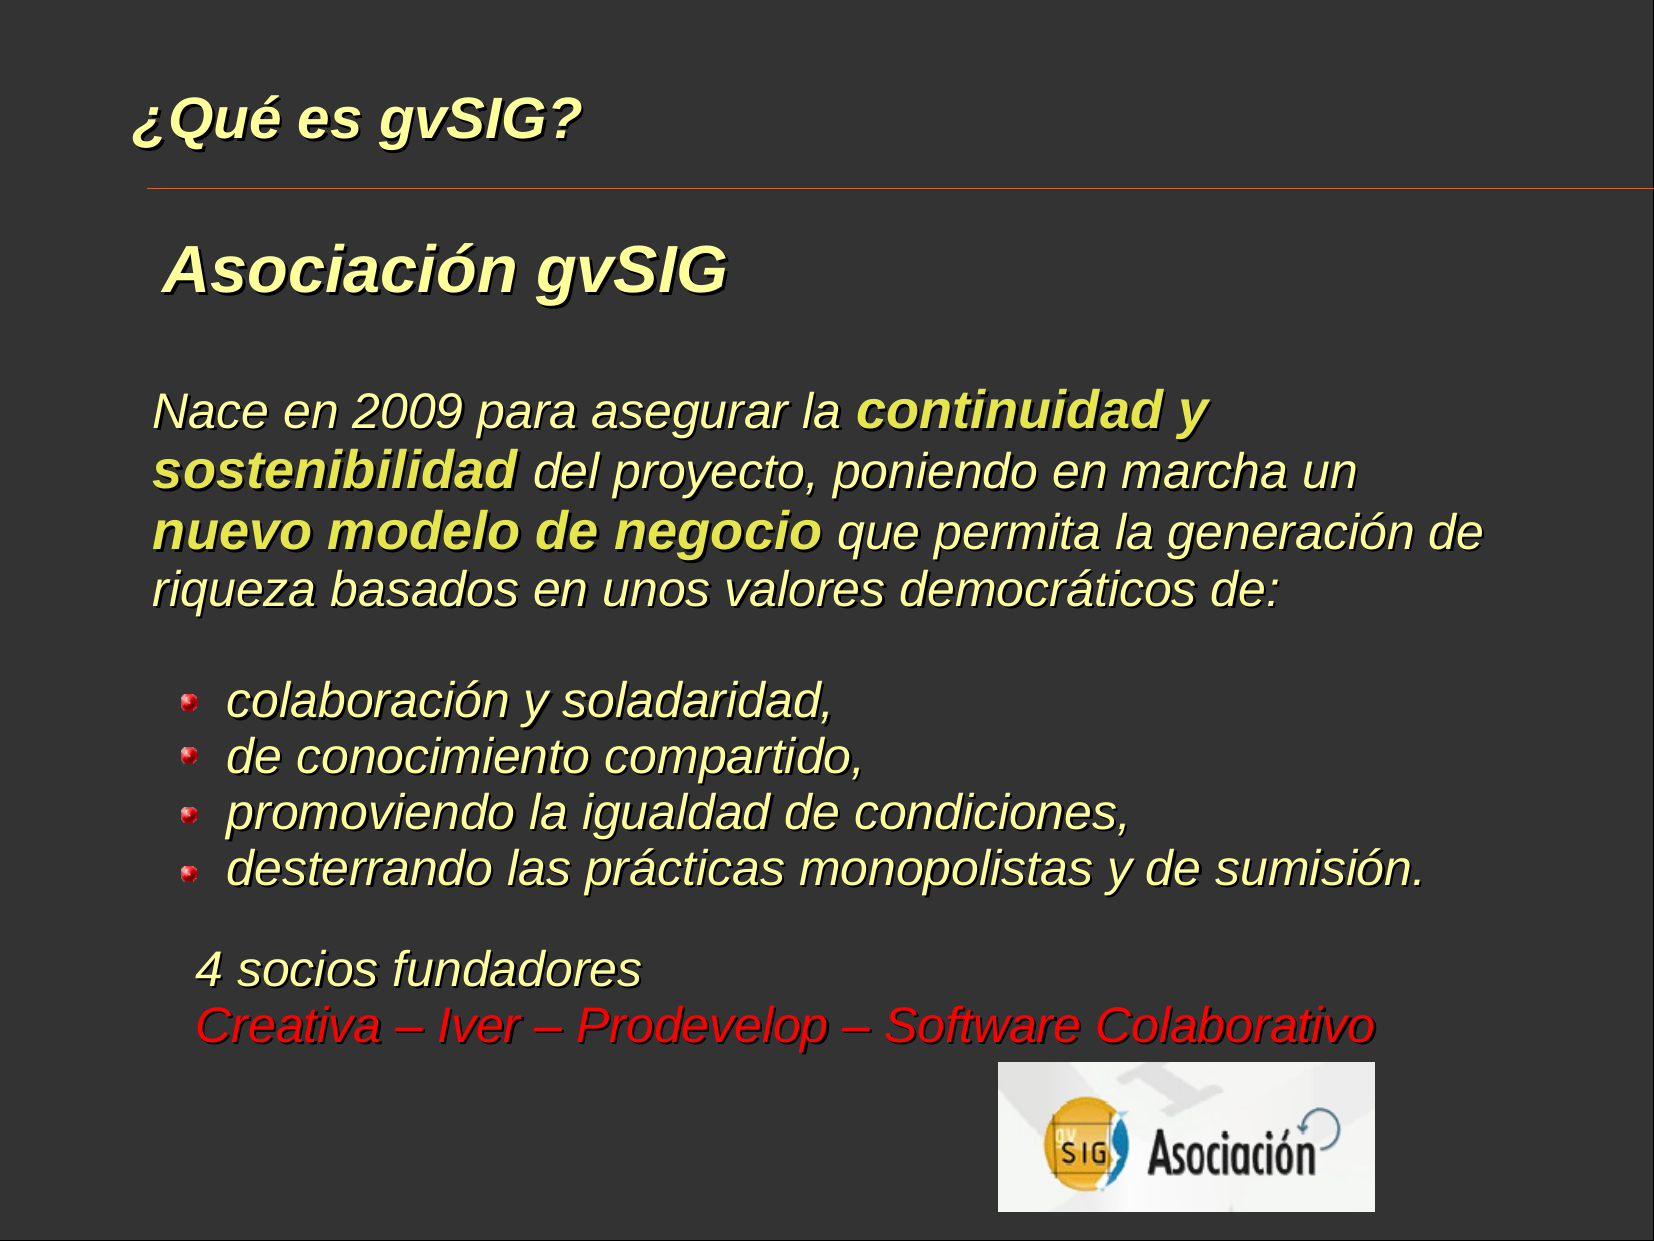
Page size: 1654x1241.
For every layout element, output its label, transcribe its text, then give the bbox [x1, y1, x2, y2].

text_box Nace en 2009 para asegurar la continuidad y sostenibilidad del proyecto, poniendo en marcha un nuevo modelo de negocio que permita la generación de riqueza basados en unos valores democráticos de: colaboración y soladaridad, de conocimiento compartido, promoviendo la igualdad de condiciones, desterrando las prácticas monopolistas y de sumisión. [138, 372, 1536, 903]
picture [181, 807, 197, 823]
text_box 4 socios fundadores Creativa – Iver – Prodevelop – Software Colaborativo [180, 934, 1536, 1061]
text_box Asociación gvSIG [147, 224, 1034, 314]
picture [181, 866, 197, 882]
picture [181, 747, 197, 764]
text_box ¿Qué es gvSIG? [118, 78, 975, 169]
text_box [0, 0, 1654, 1241]
picture [181, 694, 197, 711]
picture [998, 1062, 1375, 1212]
